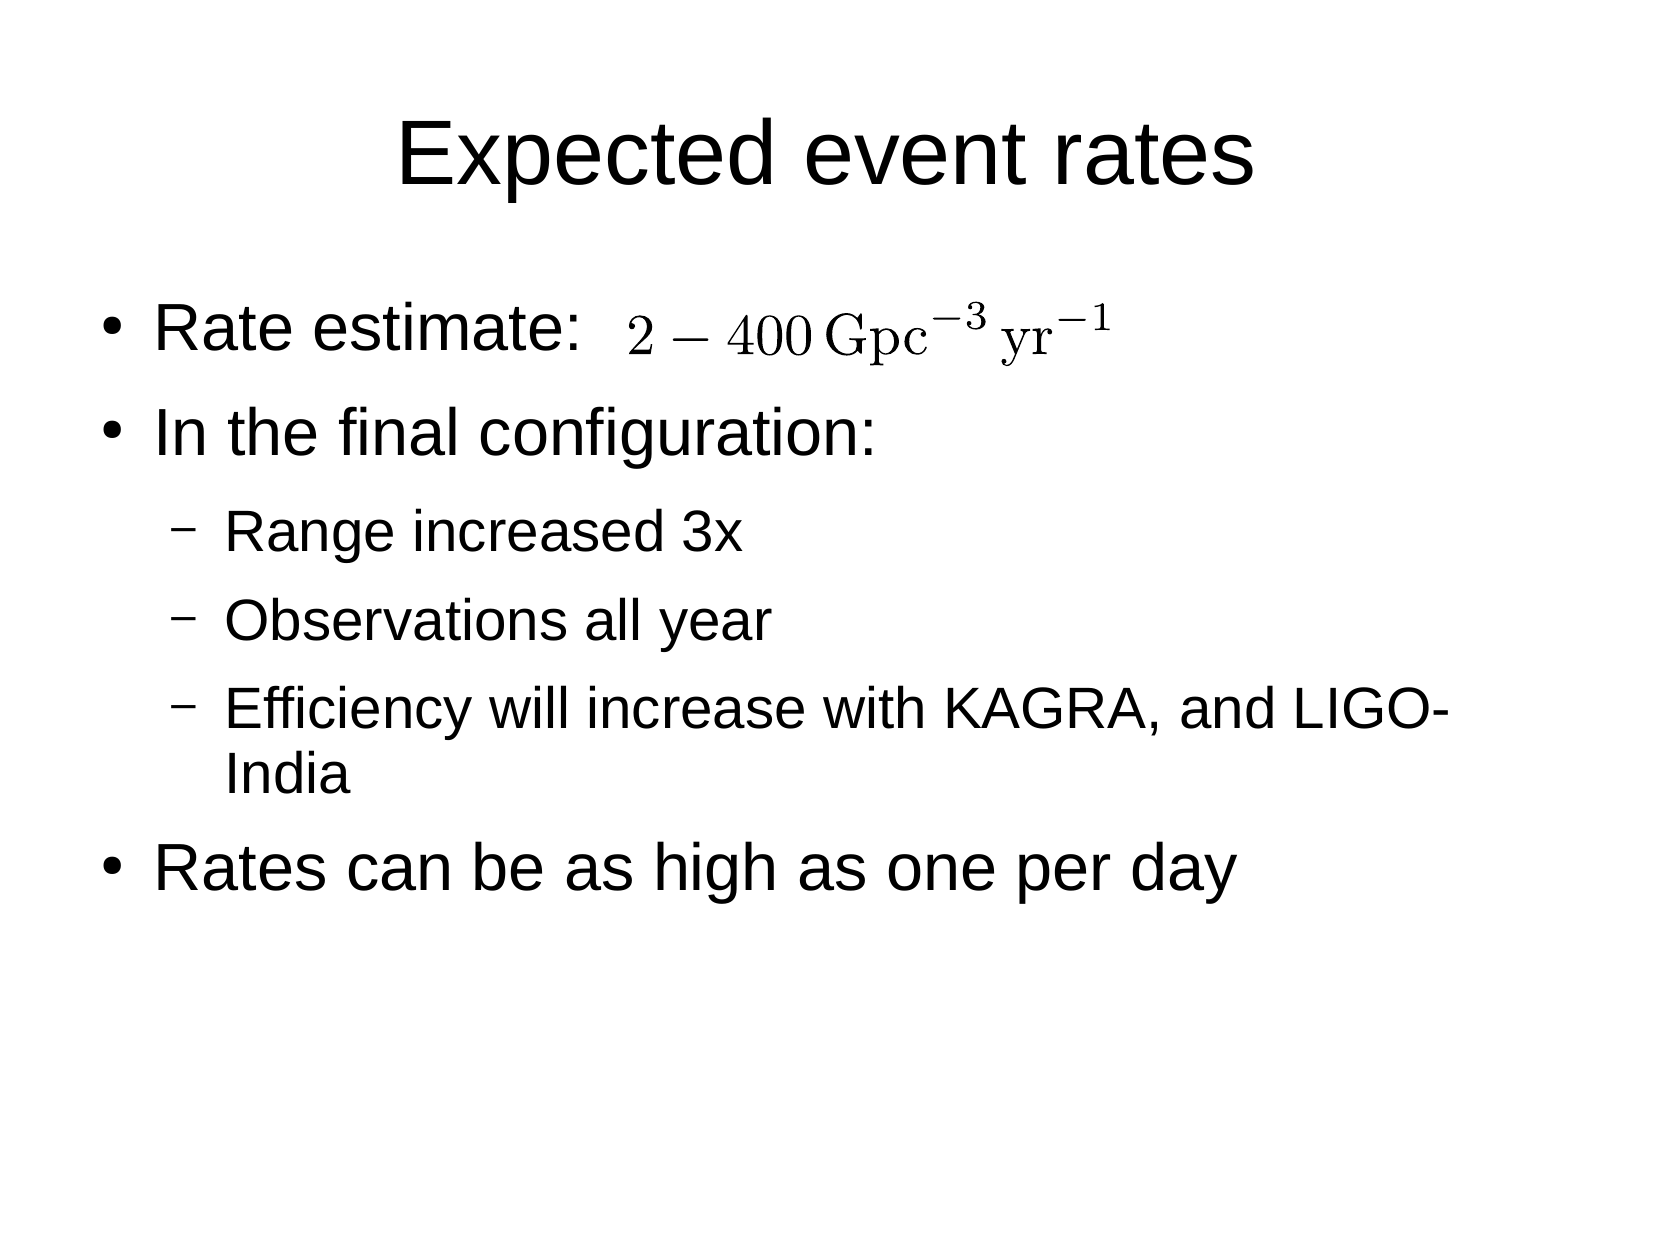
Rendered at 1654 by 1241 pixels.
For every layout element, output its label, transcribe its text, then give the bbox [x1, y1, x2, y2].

title Expected event rates [82, 49, 1571, 257]
text_box [625, 301, 1114, 367]
list Rate estimate: In the final configuration: Range increased 3x Observations all year Efficiency will increase with KAGRA, and LIGO-India Rates can be as high as one per day [82, 290, 1571, 1010]
